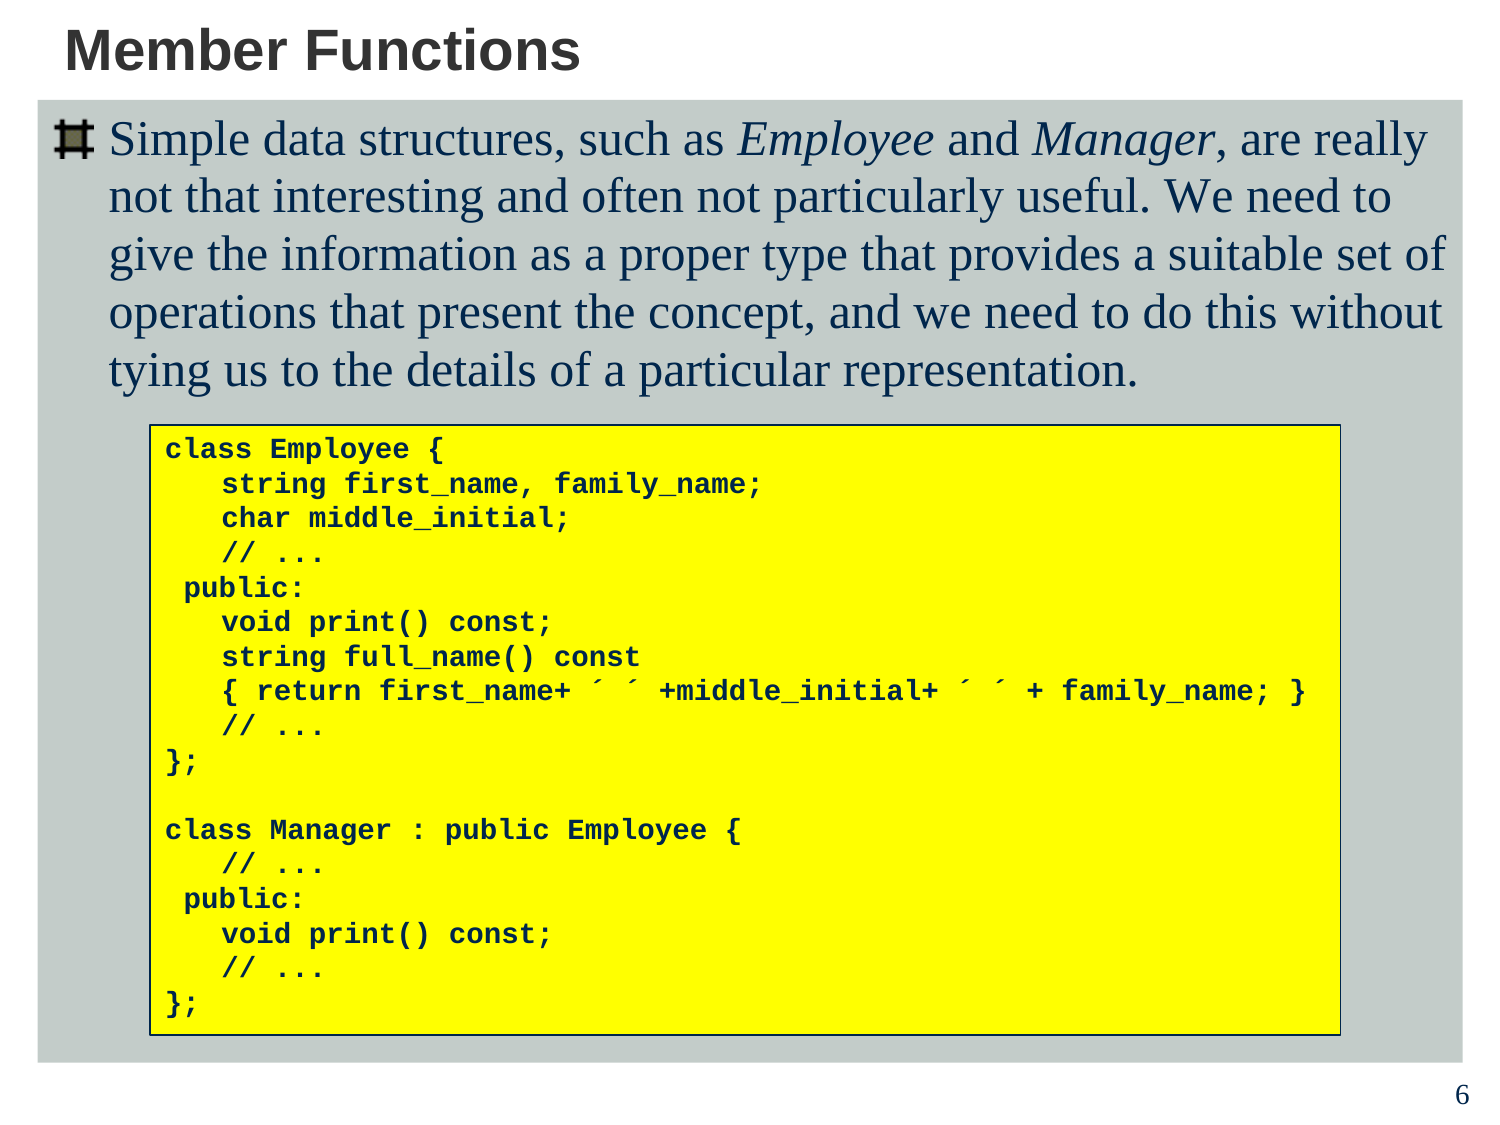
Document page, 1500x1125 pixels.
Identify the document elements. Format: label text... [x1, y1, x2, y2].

text_box class Employee { string first_name, family_name; char middle_initial; // ... public: void print() const; string full_name() const { return first_name+ ´ ´ +middle_initial+ ´ ´ + family_name; } // ... }; class Manager : public Employee { // ... public: void print() const; // ... }; [150, 425, 1341, 1037]
title Member Functions [50, 0, 1450, 91]
list Simple data structures, such as Employee and Manager, are really not that interesting and often not particularly useful. We need to give the information as a proper type that provides a suitable set of operations that present the concept, and we need to do this without tying us to the details of a particular representation. [37, 99, 1463, 1063]
